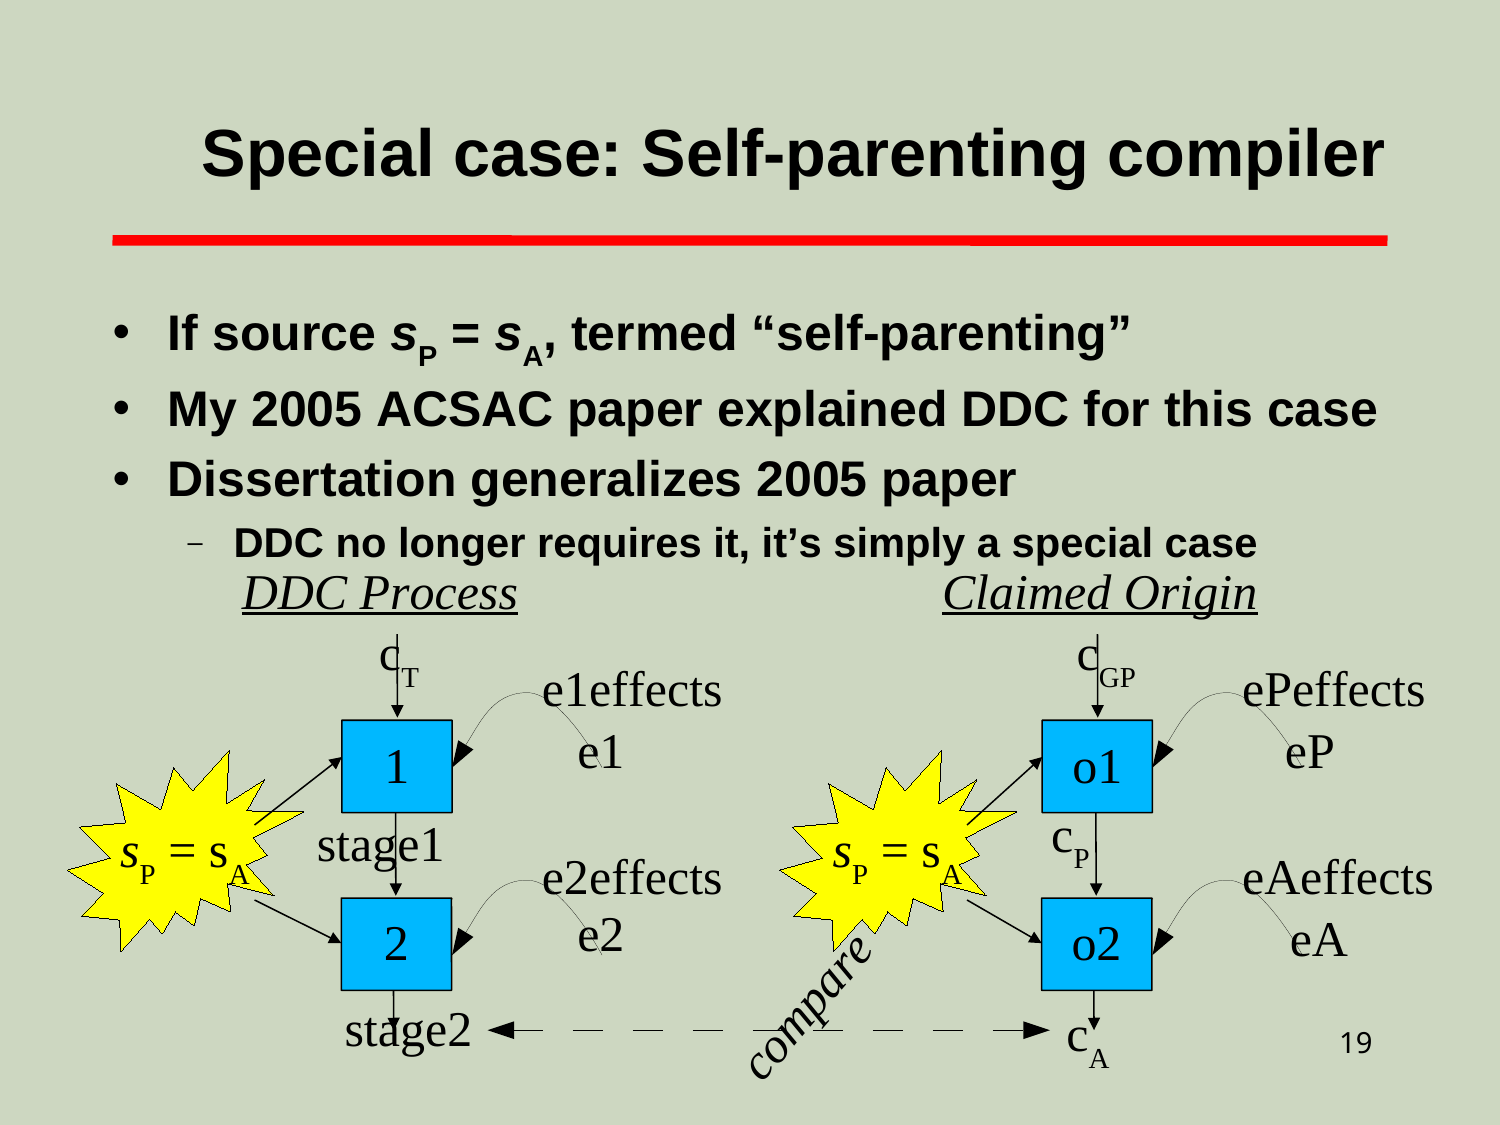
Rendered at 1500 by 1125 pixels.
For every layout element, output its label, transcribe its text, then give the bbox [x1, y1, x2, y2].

text_box e2 [562, 900, 640, 978]
text_box sP = sA [105, 810, 265, 901]
text_box Claimed Origin [927, 557, 1273, 628]
text_box compare [714, 905, 900, 1107]
text_box o1 [1042, 720, 1153, 813]
text_box cP [1036, 794, 1128, 877]
text_box DDC Process [227, 557, 533, 628]
text_box sP = sA [817, 810, 978, 901]
text_box cA [1051, 994, 1175, 1076]
text_box e1effects [527, 655, 738, 726]
text_box eA [1275, 905, 1363, 976]
text_box cT [364, 628, 445, 695]
text_box o2 [1041, 898, 1152, 991]
text_box stage2 [329, 994, 488, 1065]
text_box [79, 824, 105, 853]
text_box e1 [562, 717, 640, 788]
text_box cGP [1061, 628, 1173, 695]
text_box e2effects [527, 842, 738, 913]
text_box ePeffects [1227, 655, 1441, 726]
text_box [67, 859, 112, 920]
text_box 1 [341, 720, 453, 810]
title Special case: Self-parenting compiler [124, 93, 1387, 216]
list If source sP = sA, termed “self-parenting” My 2005 ACSAC paper explained DDC for this case Dissertation generalizes 2005 paper DDC no longer requires it, it’s simply a special case [112, 299, 1387, 1099]
text_box stage1 [302, 810, 460, 881]
text_box eAeffects [1227, 842, 1449, 913]
text_box 2 [341, 898, 452, 991]
text_box eP [1270, 717, 1419, 788]
